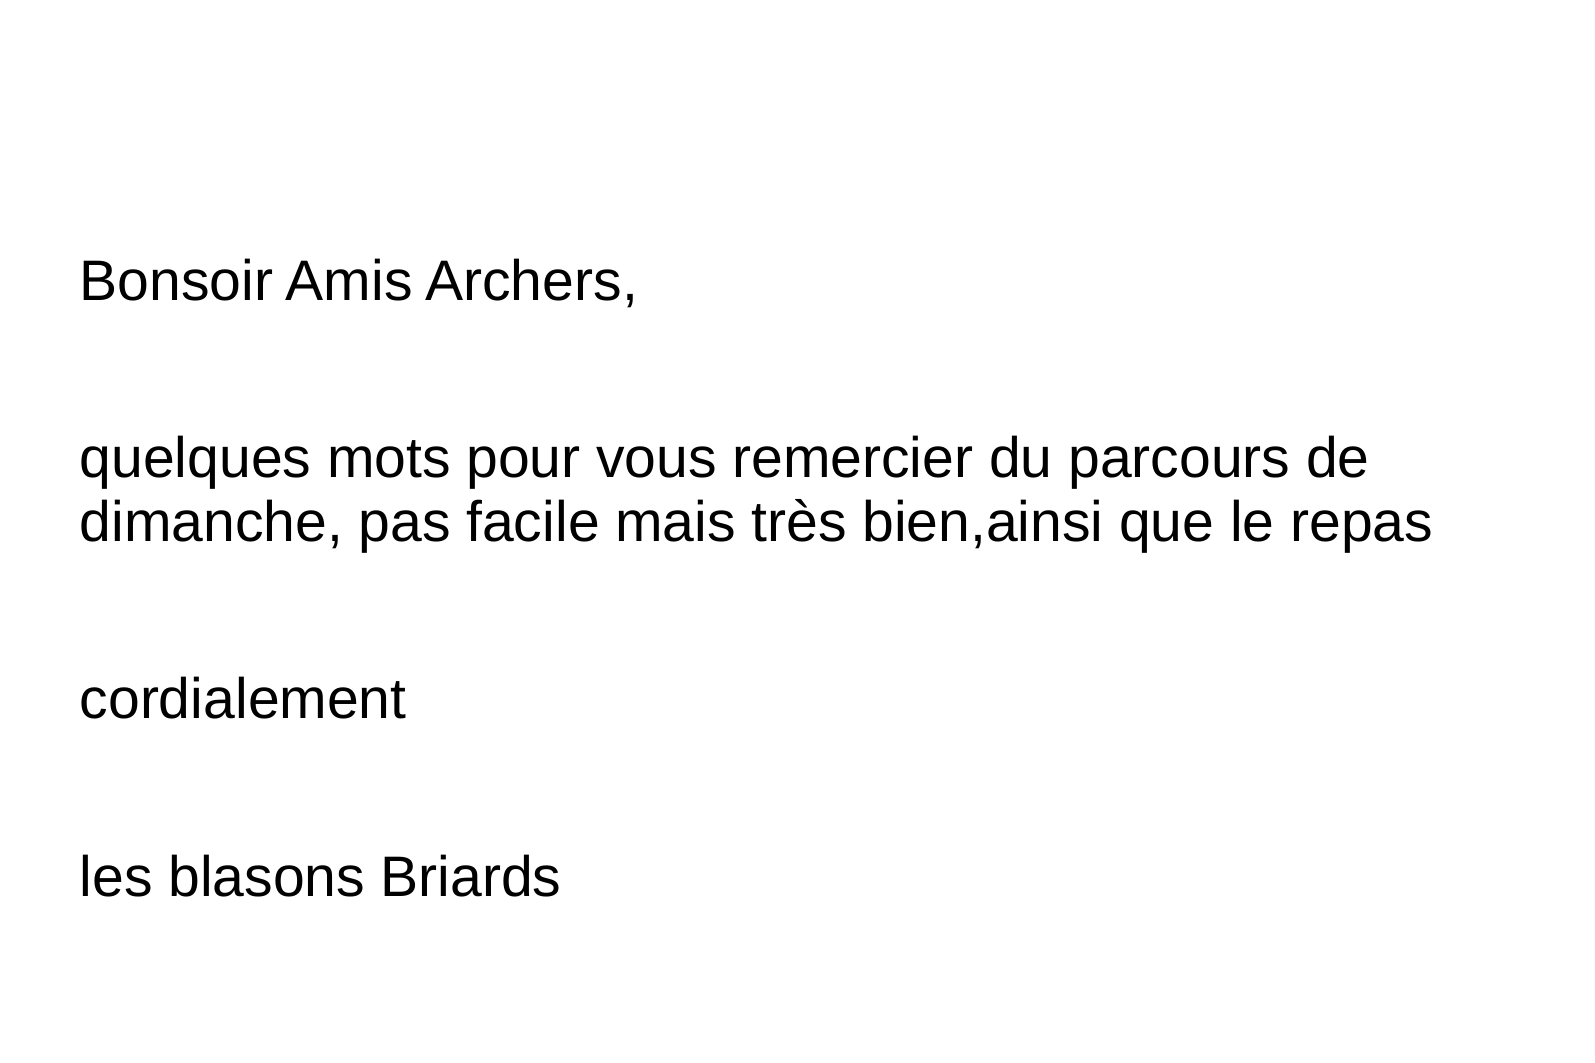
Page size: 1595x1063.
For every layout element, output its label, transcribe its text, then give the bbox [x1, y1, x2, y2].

list Bonsoir Amis Archers, quelques mots pour vous remercier du parcours de dimanche, pas facile mais très bien,ainsi que le repas cordialement les blasons Briards [79, 248, 1515, 951]
